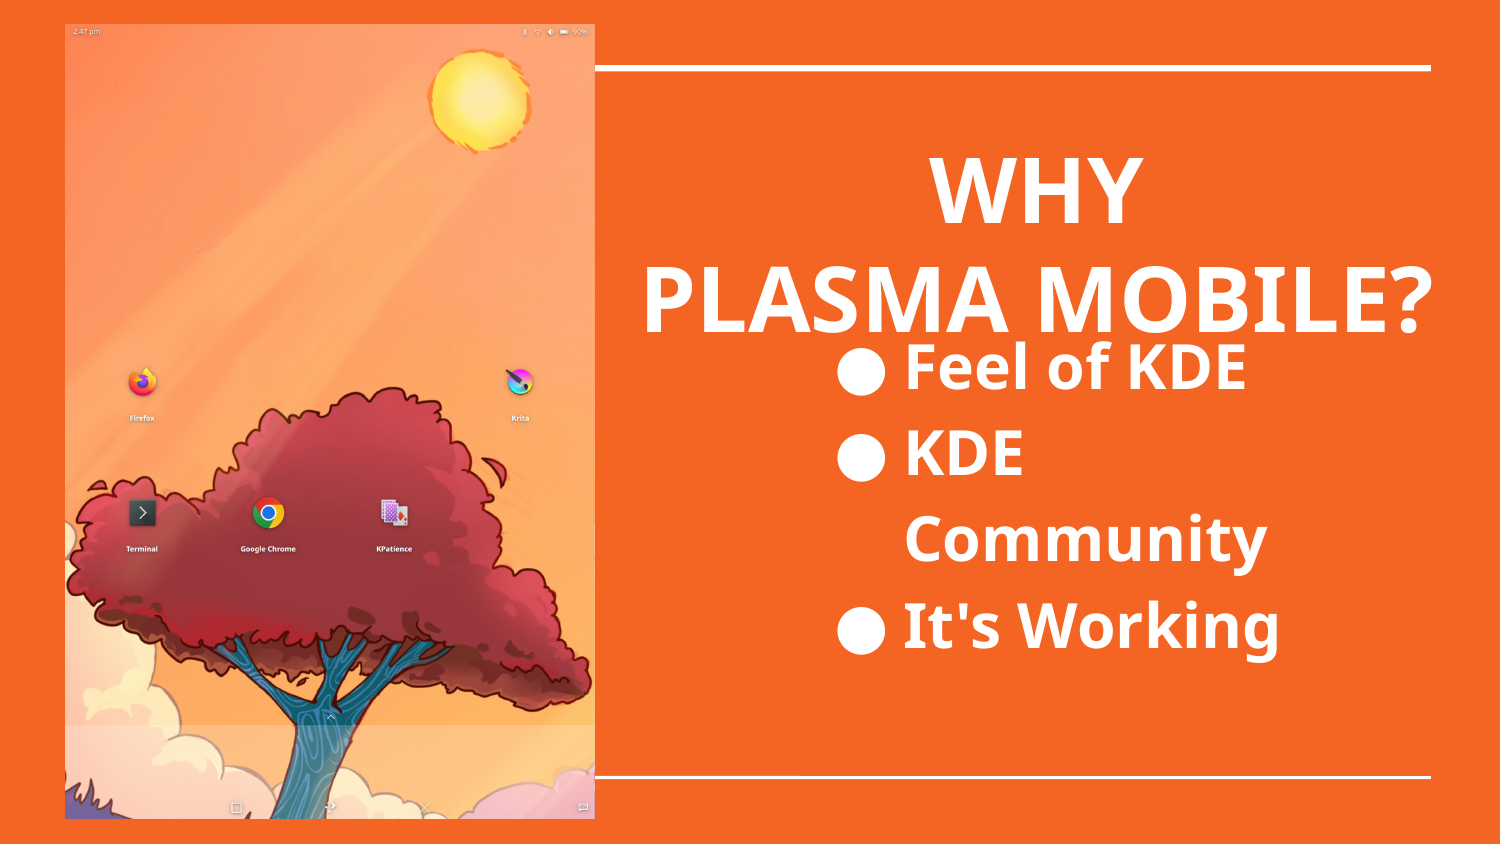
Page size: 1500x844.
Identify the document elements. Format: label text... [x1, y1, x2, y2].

subtitle Feel of KDE KDE Community It's Working [813, 405, 1391, 676]
title WHY PLASMA MOBILE? [595, 117, 1480, 371]
picture [65, 24, 595, 819]
